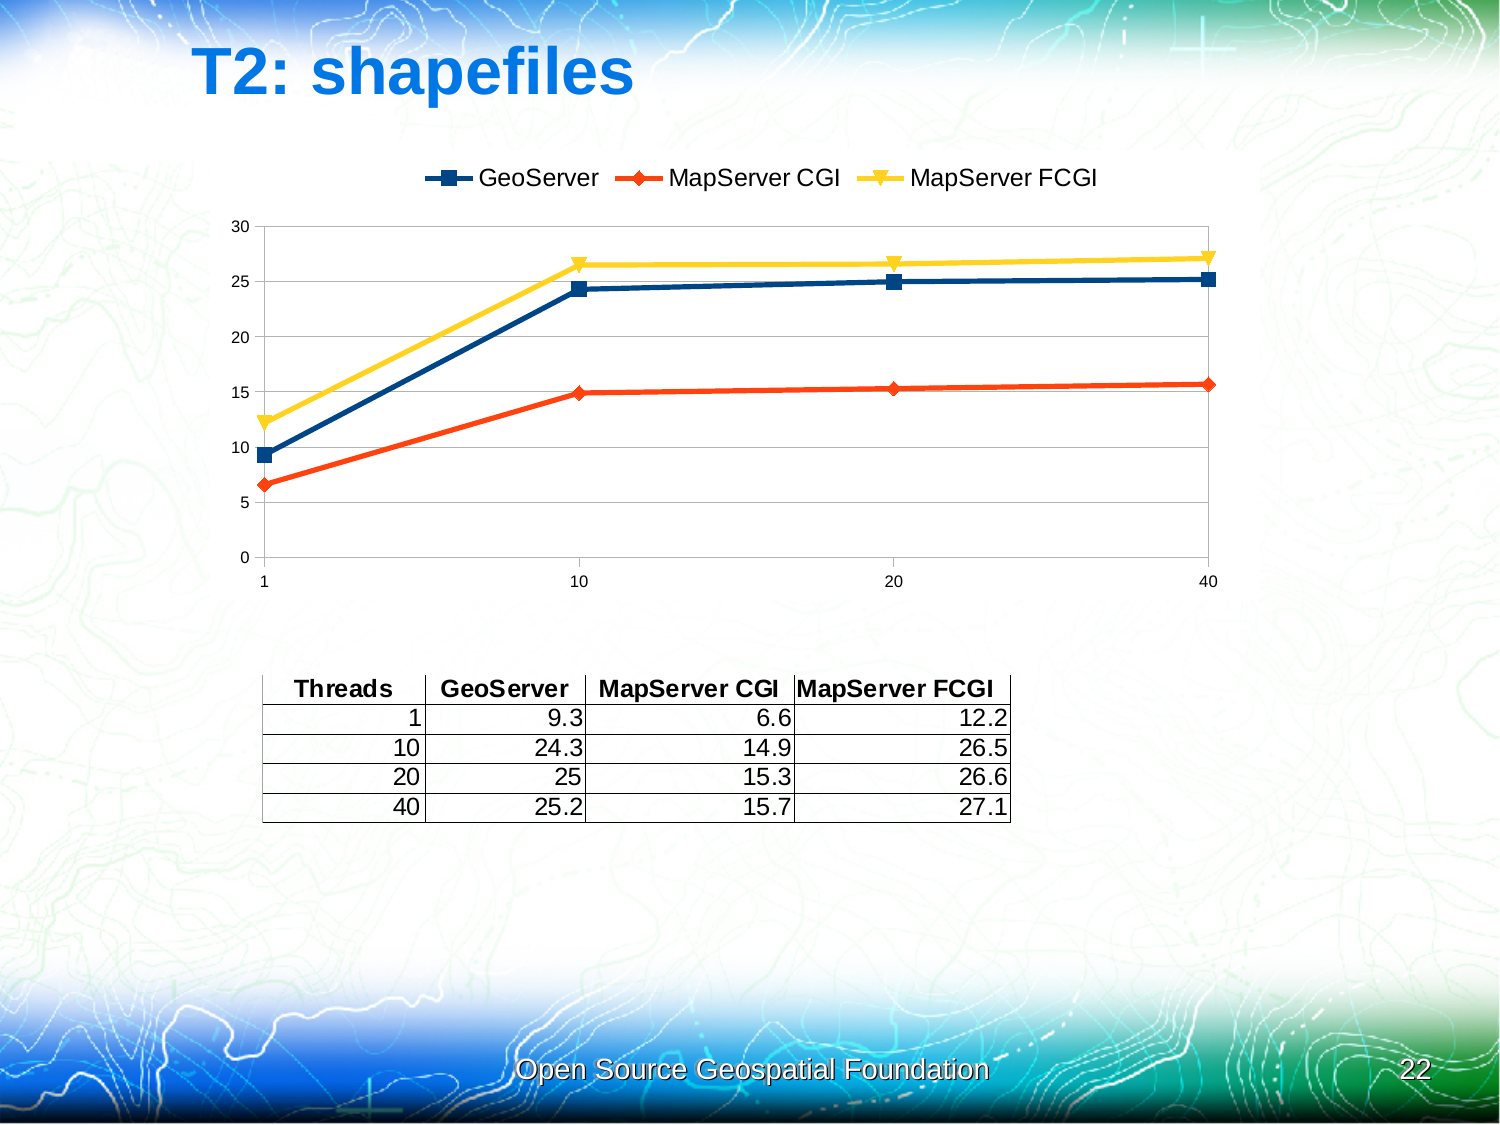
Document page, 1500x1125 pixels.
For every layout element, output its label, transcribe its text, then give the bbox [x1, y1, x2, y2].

title T2: shapefiles [177, 20, 1477, 122]
chart [210, 149, 1261, 601]
chart [262, 675, 1013, 826]
picture [0, 0, 1500, 1125]
